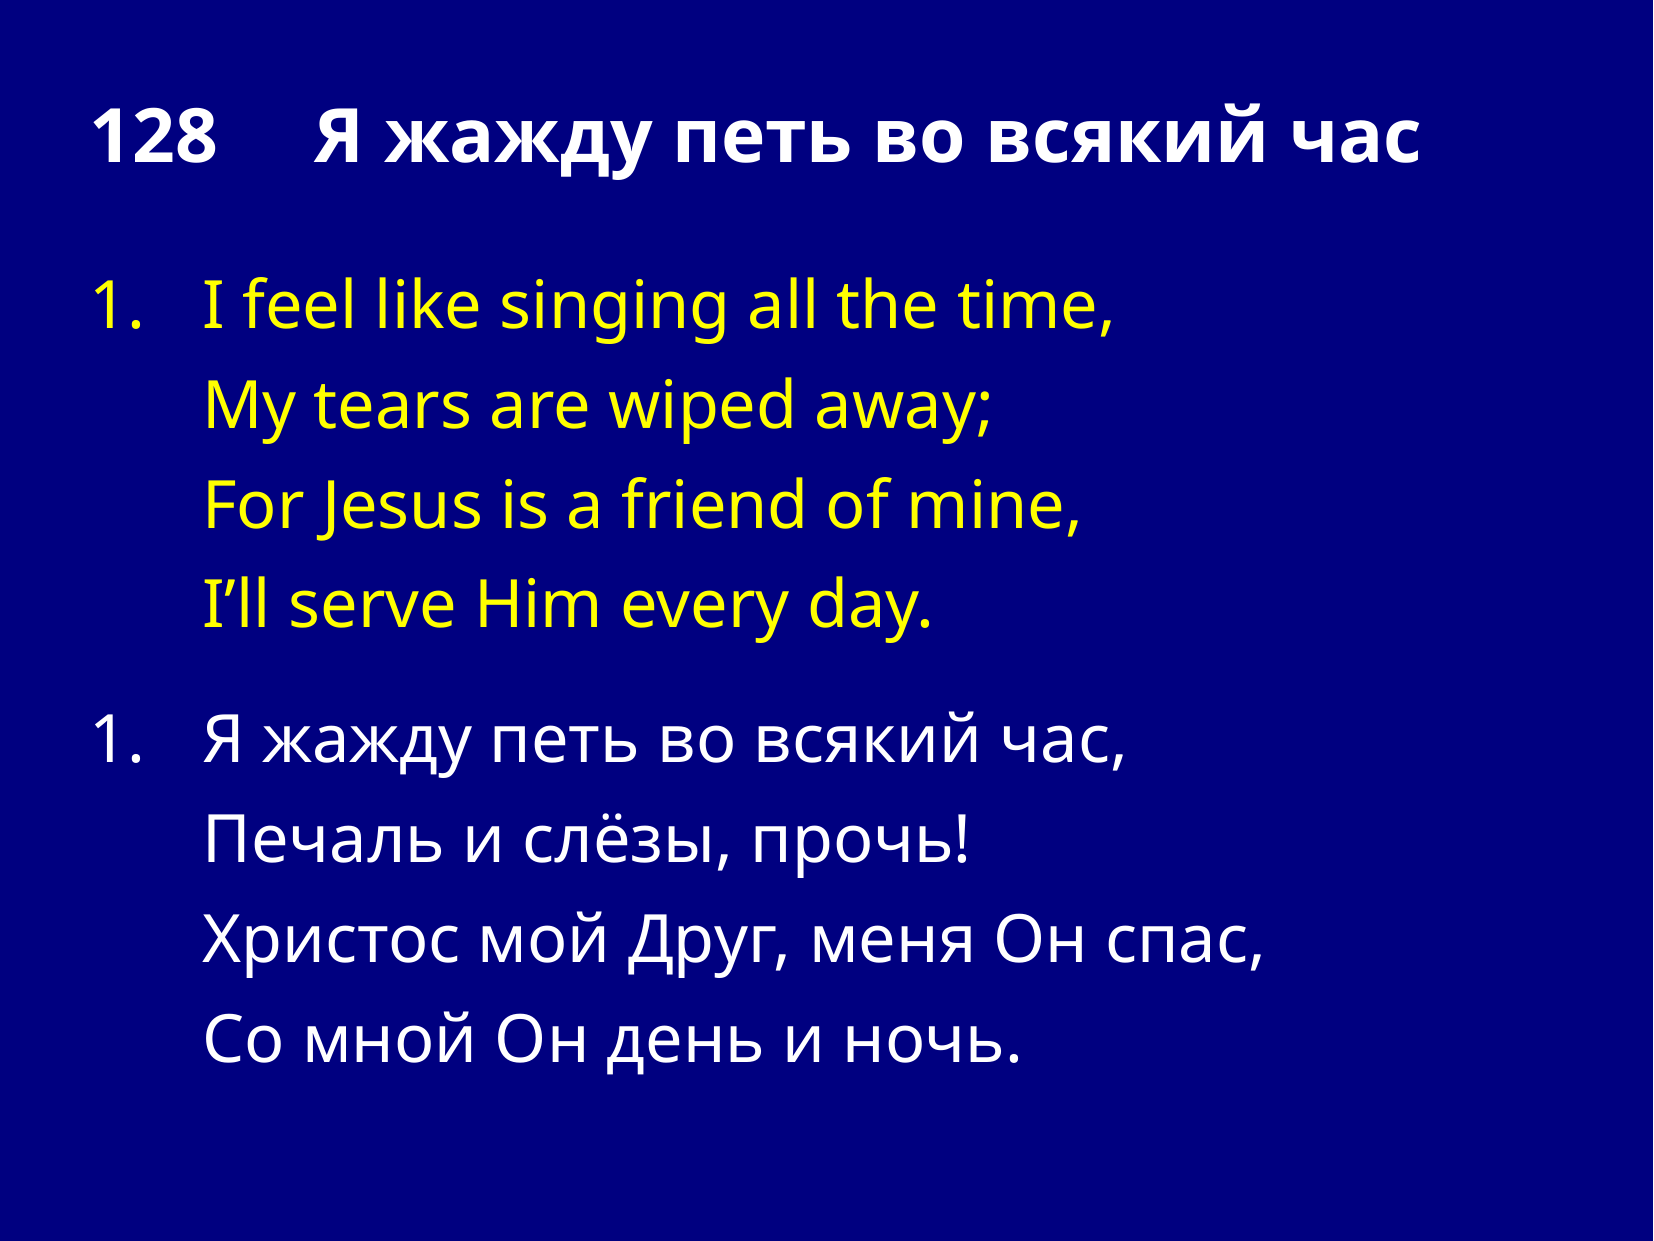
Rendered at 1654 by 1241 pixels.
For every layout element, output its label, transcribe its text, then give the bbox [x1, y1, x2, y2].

text_box 128 Я жажду петь во всякий час [75, 75, 1653, 188]
text_box 1. I feel like singing all the time, My tears are wiped away; For Jesus is a friend of mine, I’ll serve Him every day. [75, 188, 1576, 638]
text_box 1. Я жажду петь во всякий час, Печаль и слёзы, прочь! Христос мой Друг, меня Он спас, Со мной Он день и ночь. [75, 675, 1576, 1163]
